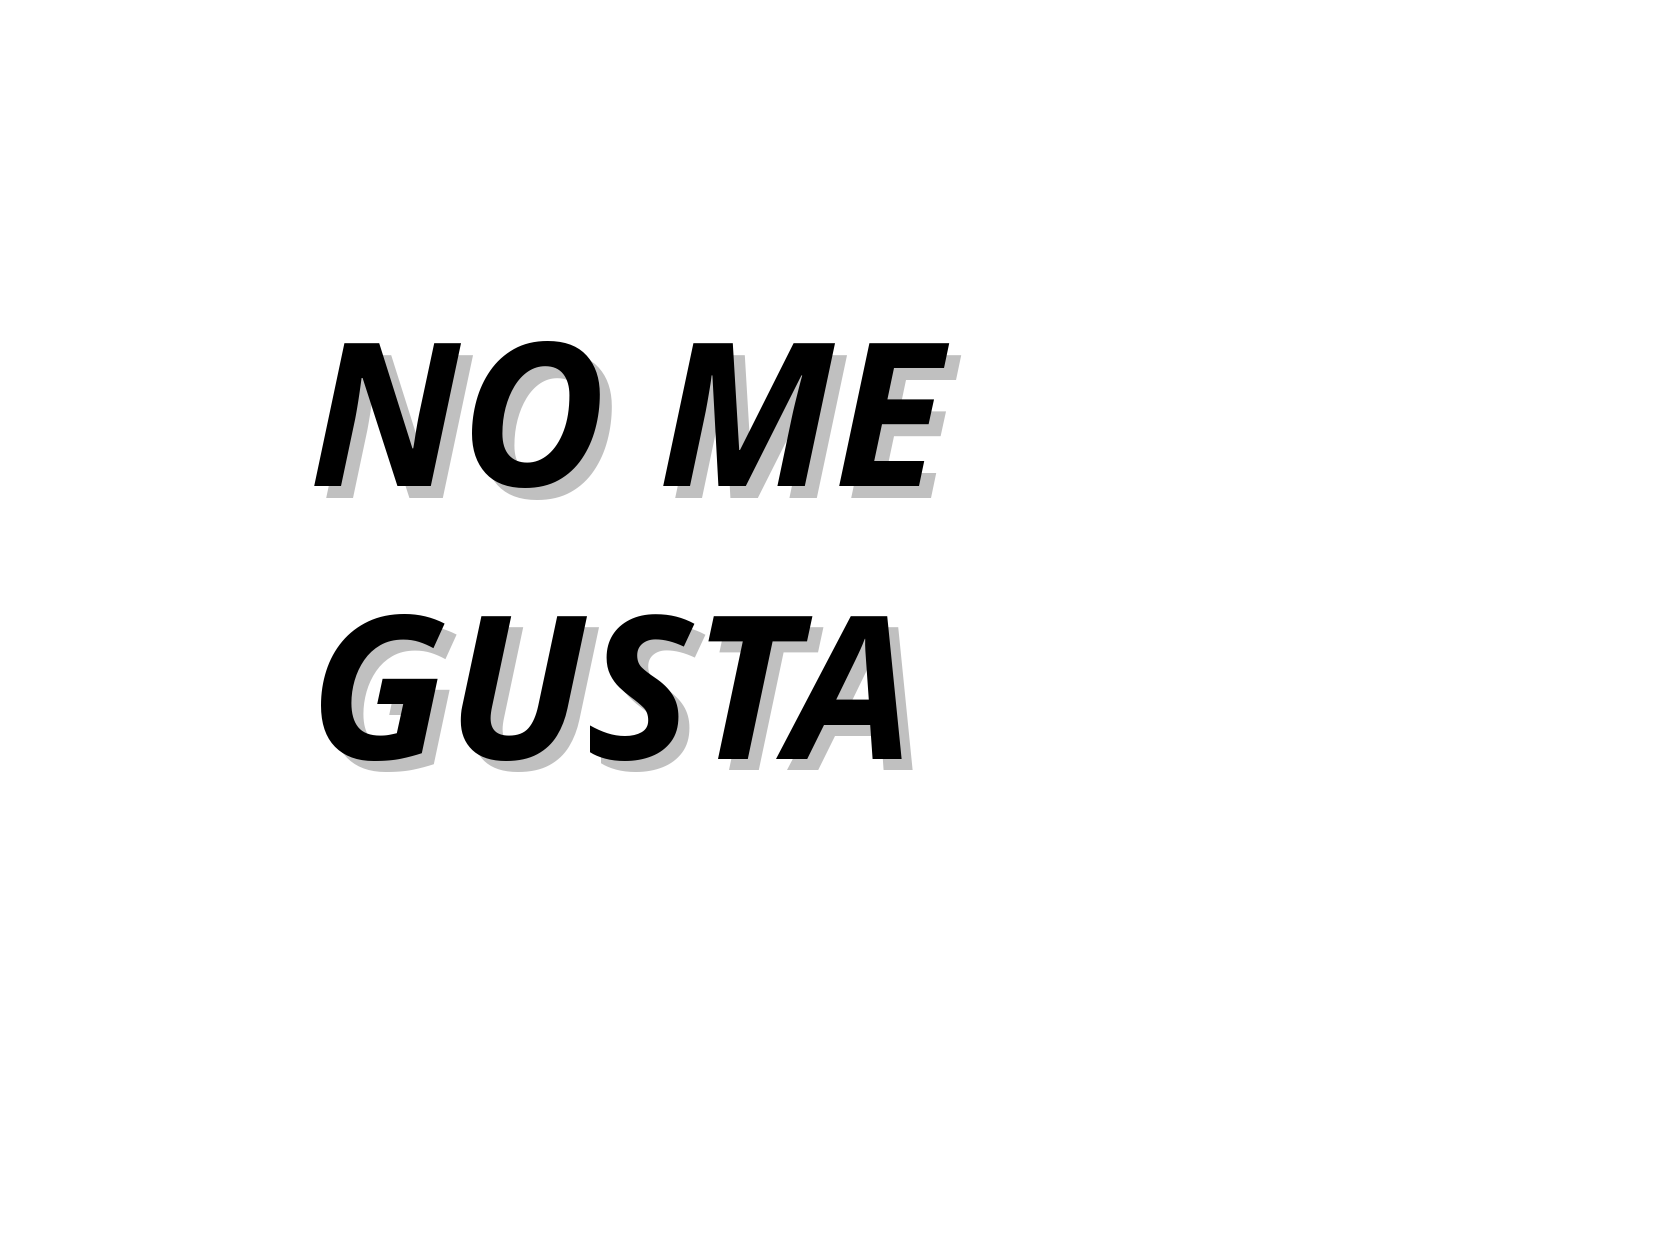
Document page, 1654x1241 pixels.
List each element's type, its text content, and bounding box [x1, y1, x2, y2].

text_box NO ME GUSTA [295, 265, 1241, 739]
